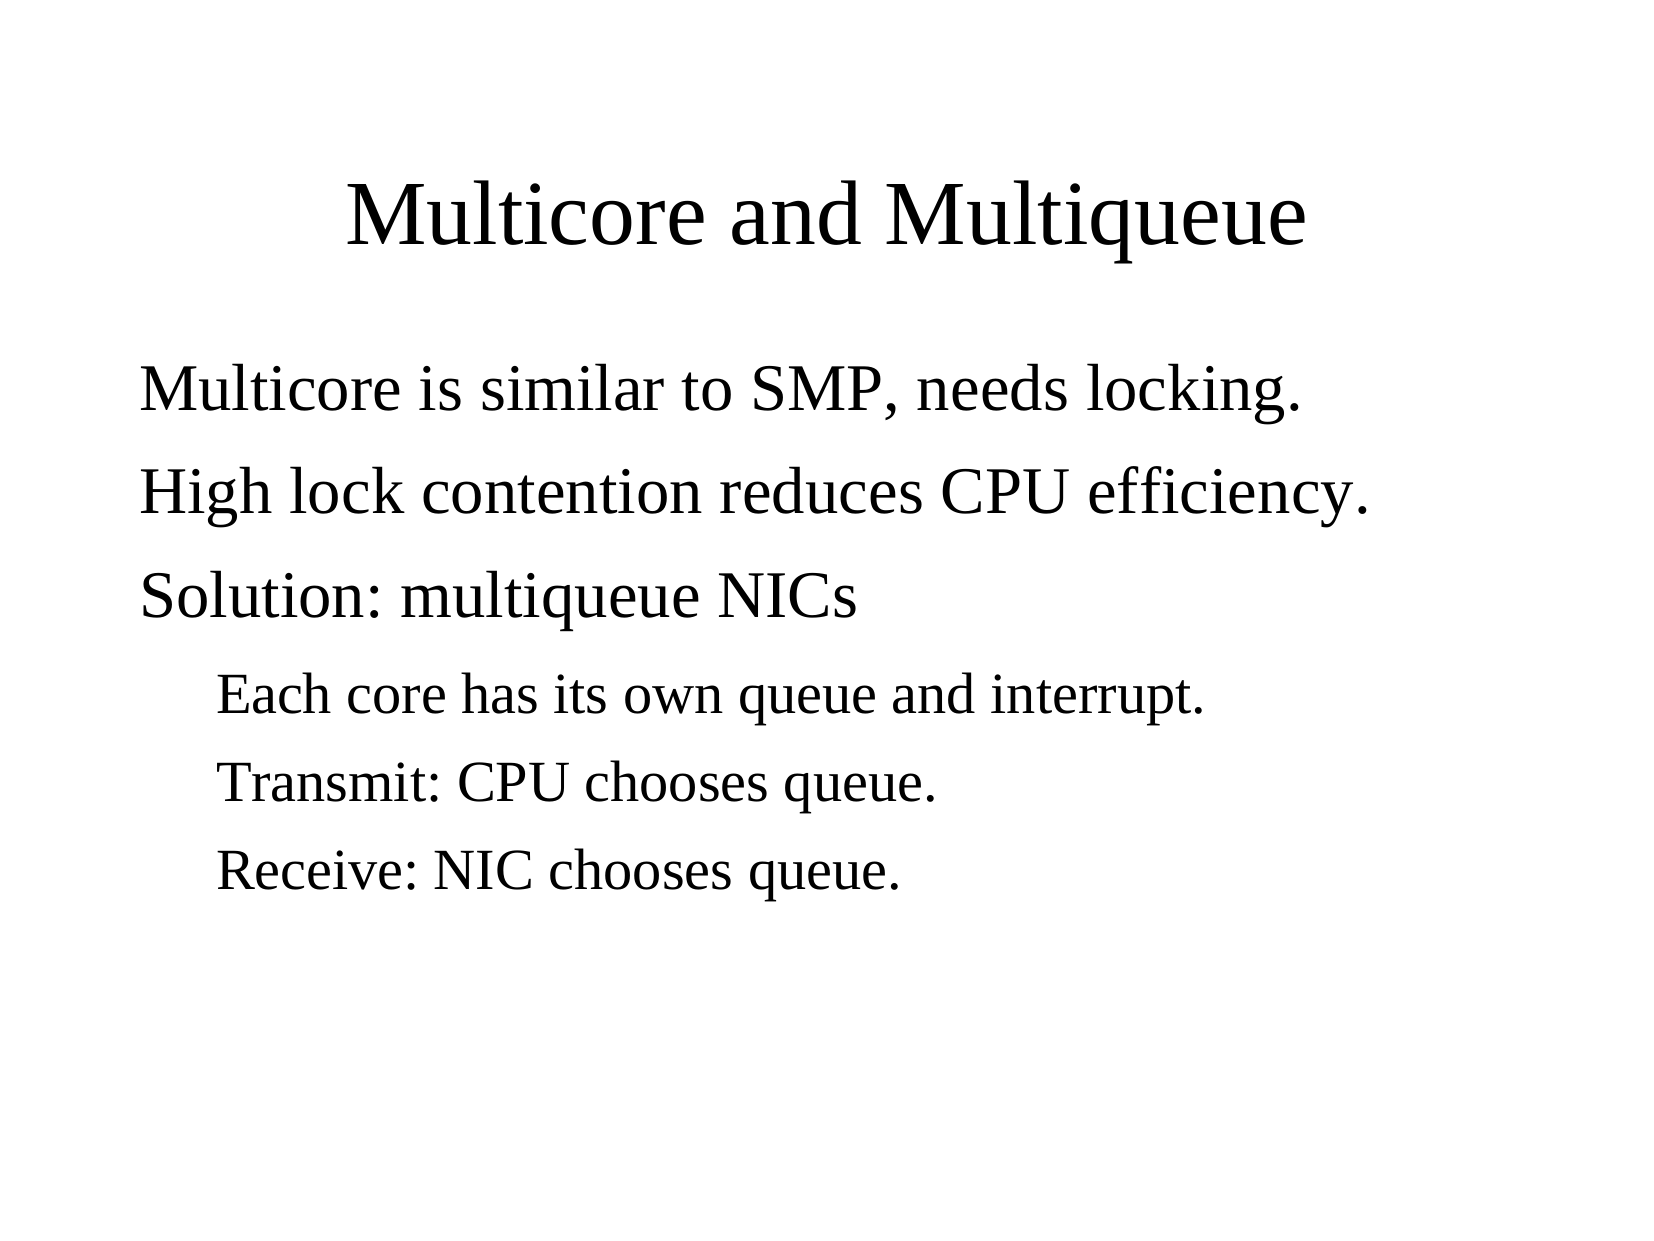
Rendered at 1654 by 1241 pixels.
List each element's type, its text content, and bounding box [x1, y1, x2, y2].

title Multicore and Multiqueue [121, 110, 1534, 318]
list Multicore is similar to SMP, needs locking. High lock contention reduces CPU efficiency. Solution: multiqueue NICs Each core has its own queue and interrupt. Transmit: CPU chooses queue. Receive: NIC chooses queue. [121, 350, 1534, 1133]
